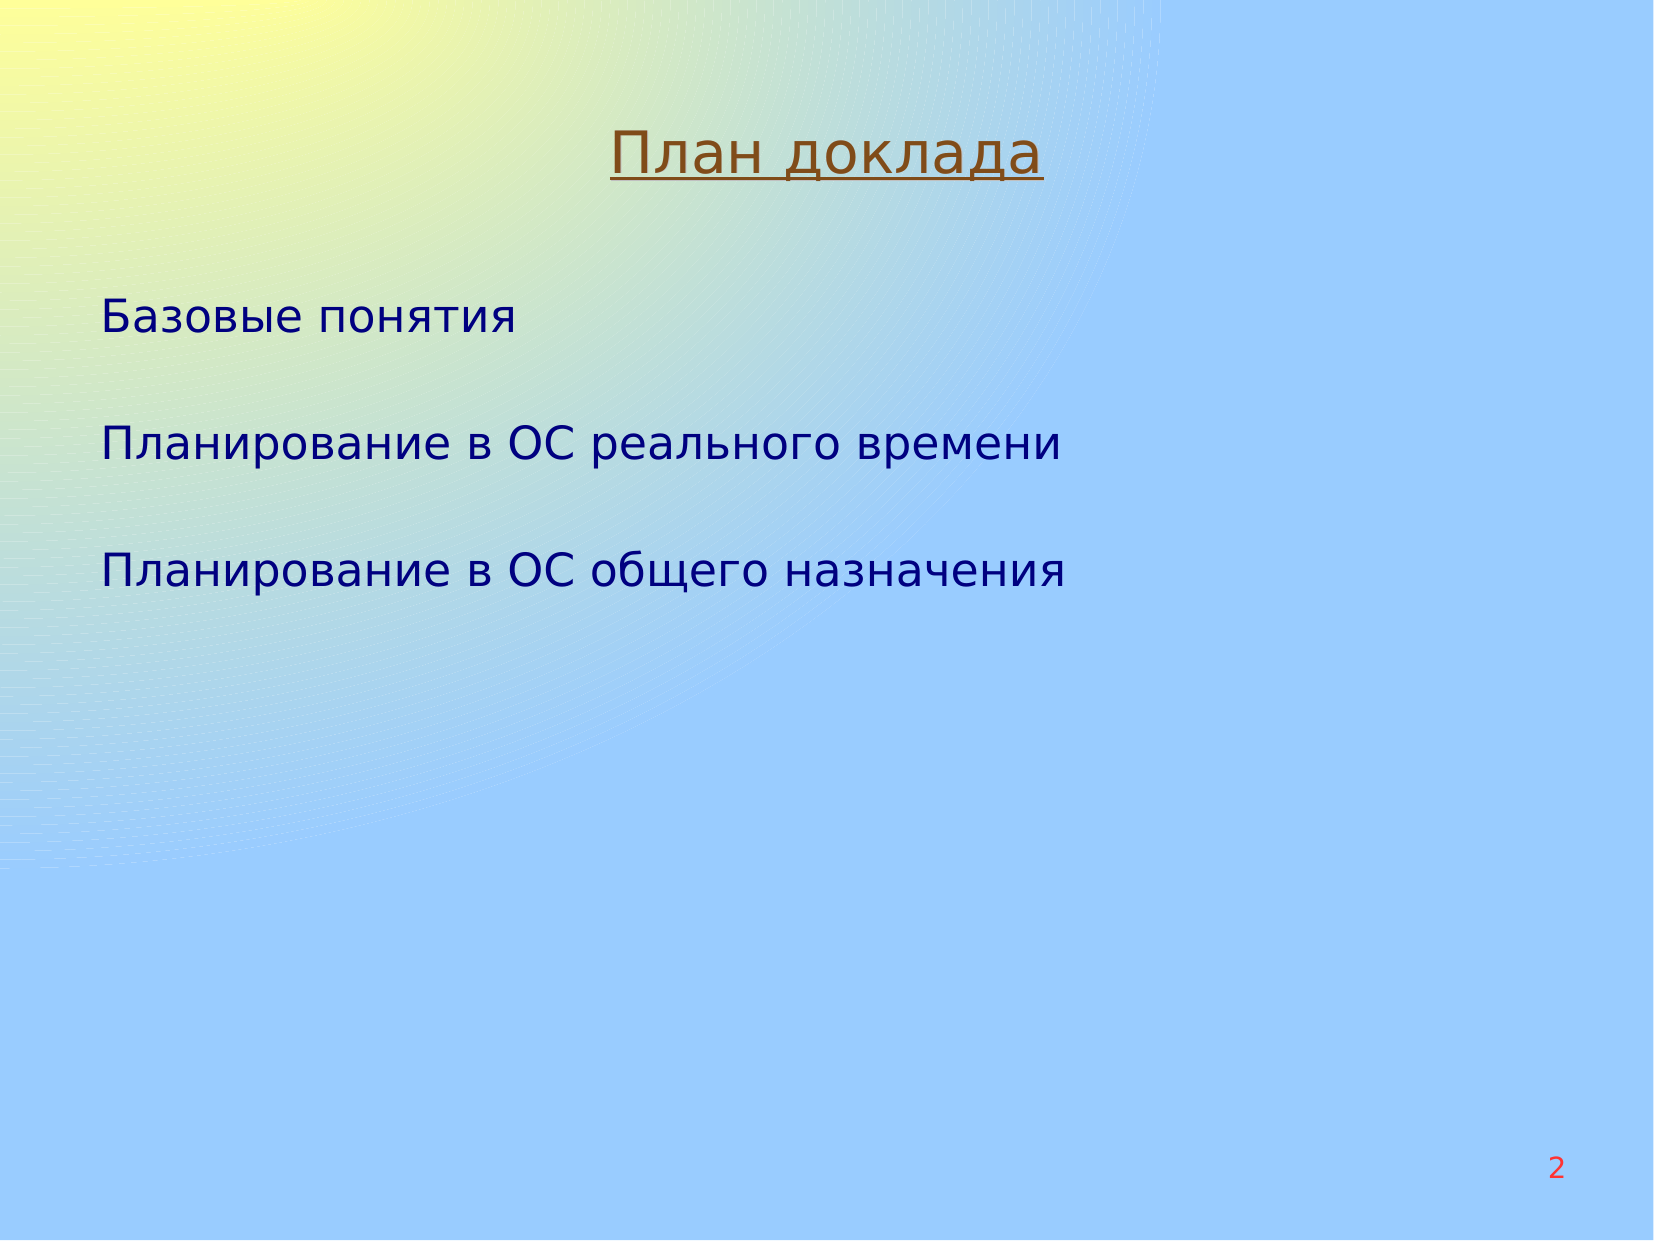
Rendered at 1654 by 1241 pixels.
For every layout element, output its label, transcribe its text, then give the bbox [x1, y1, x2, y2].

title План доклада [82, 56, 1571, 250]
list Базовые понятия Планирование в ОС реального времени Планирование в ОС общего назначения [82, 290, 1571, 1094]
